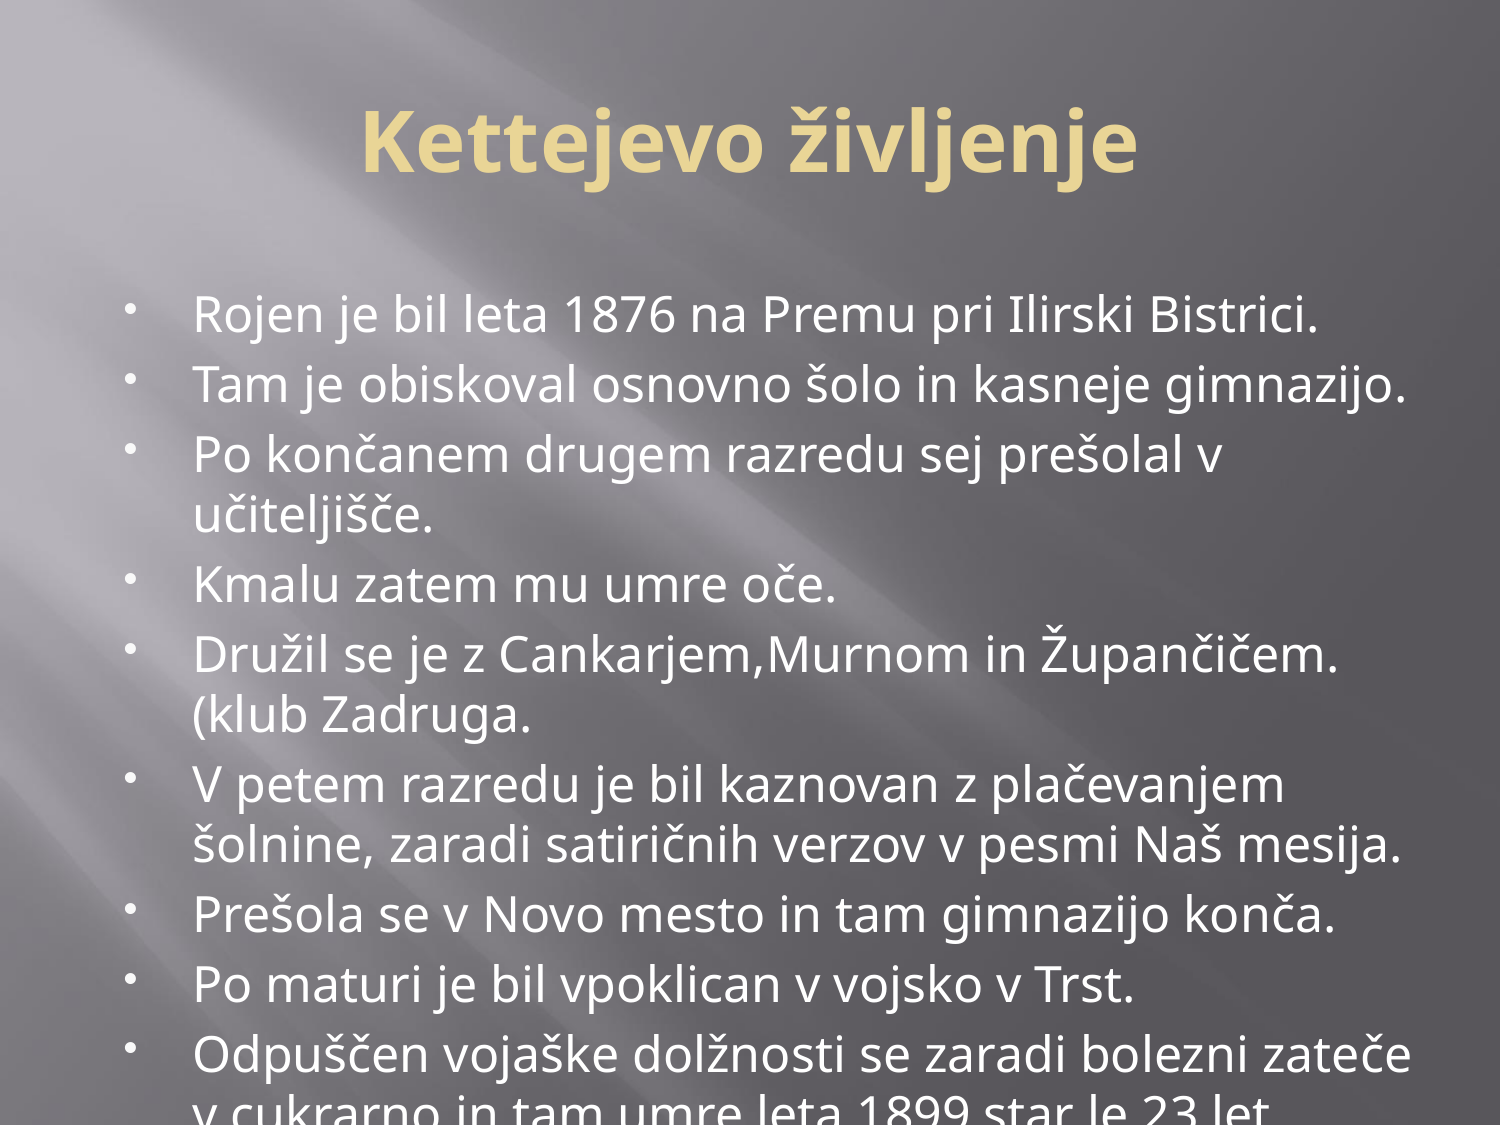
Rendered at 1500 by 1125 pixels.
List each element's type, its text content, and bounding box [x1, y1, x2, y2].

title Kettejevo življenje [75, 45, 1425, 233]
picture [0, 0, 1500, 1125]
list Rojen je bil leta 1876 na Premu pri Ilirski Bistrici. Tam je obiskoval osnovno šolo in kasneje gimnazijo. Po končanem drugem razredu sej prešolal v učiteljišče. Kmalu zatem mu umre oče. Družil se je z Cankarjem,Murnom in Župančičem.(klub Zadruga. V petem razredu je bil kaznovan z plačevanjem šolnine, zaradi satiričnih verzov v pesmi Naš mesija. Prešola se v Novo mesto in tam gimnazijo konča. Po maturi je bil vpoklican v vojsko v Trst. Odpuščen vojaške dolžnosti se zaradi bolezni zateče v cukrarno in tam umre leta 1899 star le 23 let. [87, 275, 1438, 1125]
